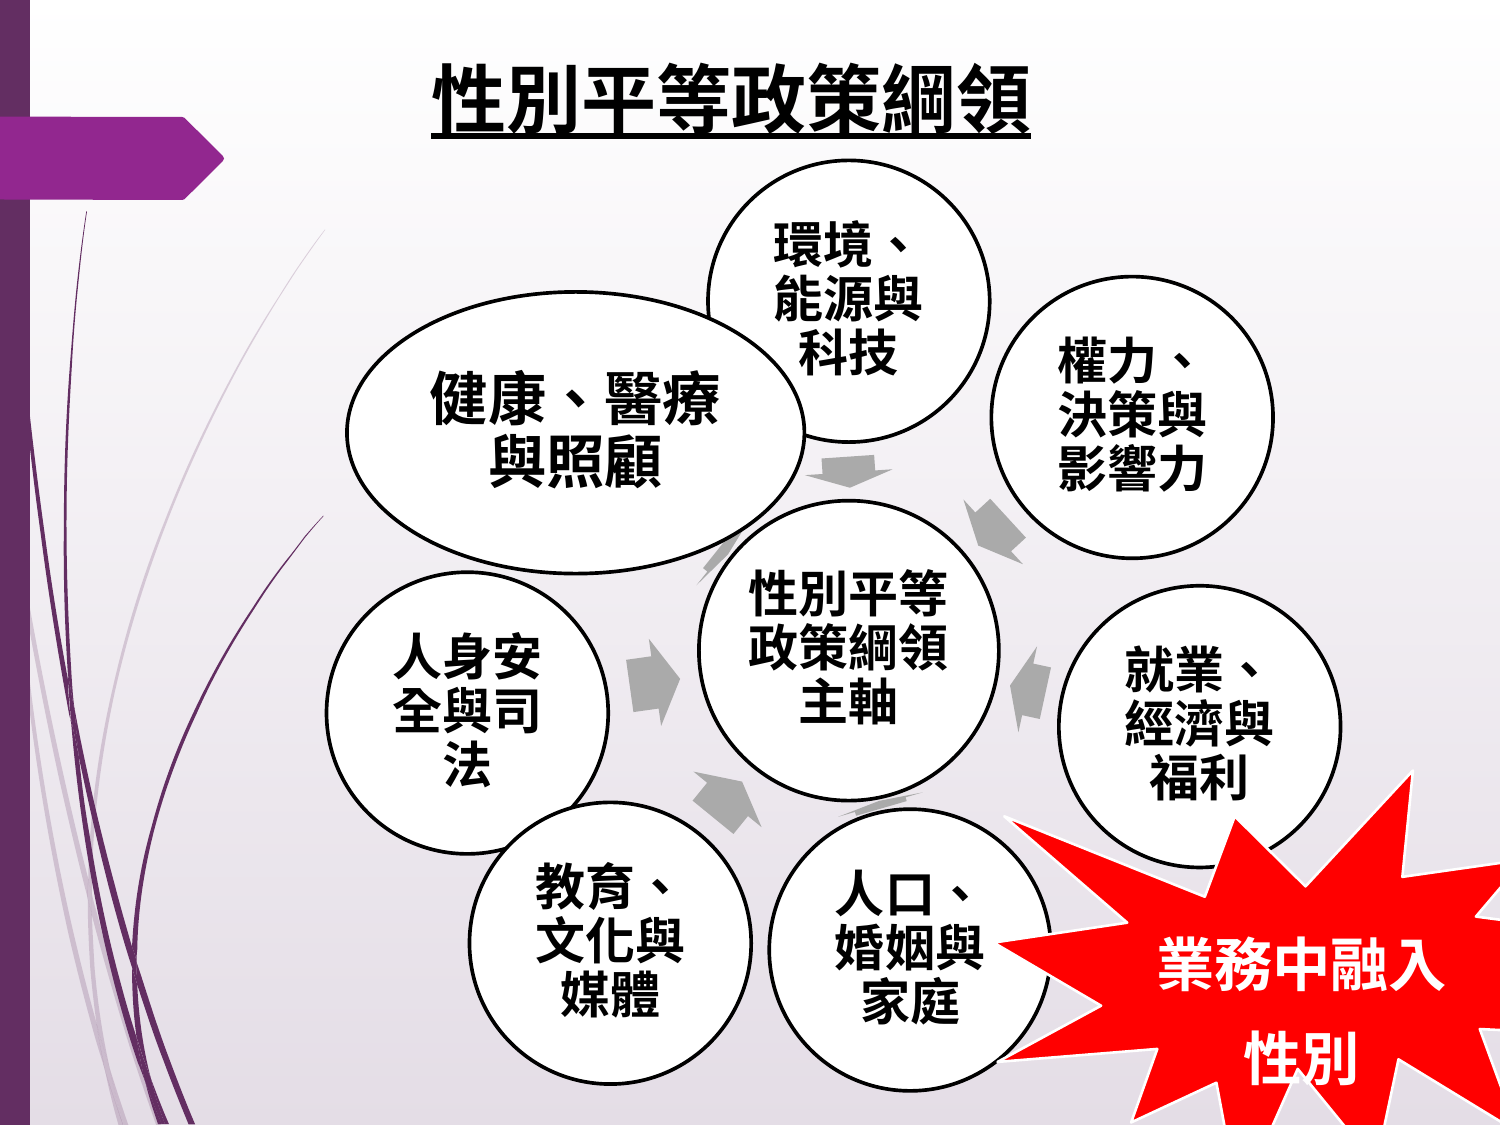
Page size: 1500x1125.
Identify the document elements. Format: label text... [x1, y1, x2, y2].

text_box [692, 771, 762, 834]
text_box 人身安全與司法 [326, 572, 609, 854]
text_box [696, 529, 744, 586]
text_box 人口、婚姻與家庭 [769, 809, 1051, 1091]
text_box 性別平等政策綱領主軸 [698, 500, 999, 801]
text_box 就業、經濟與福利 [1058, 585, 1341, 868]
text_box [838, 792, 923, 817]
text_box [963, 498, 1026, 565]
title 性別平等政策綱領 [37, 45, 1426, 233]
text_box 業務中融入性別 [993, 770, 1500, 1125]
text_box [1010, 646, 1052, 733]
text_box [626, 638, 681, 726]
text_box 健康、醫療與照顧 [346, 291, 805, 574]
text_box [804, 454, 893, 488]
text_box 環境、能源與科技 [708, 160, 990, 443]
text_box 權力、決策與影響力 [991, 276, 1274, 559]
text_box 教育、文化與媒體 [469, 802, 752, 1085]
